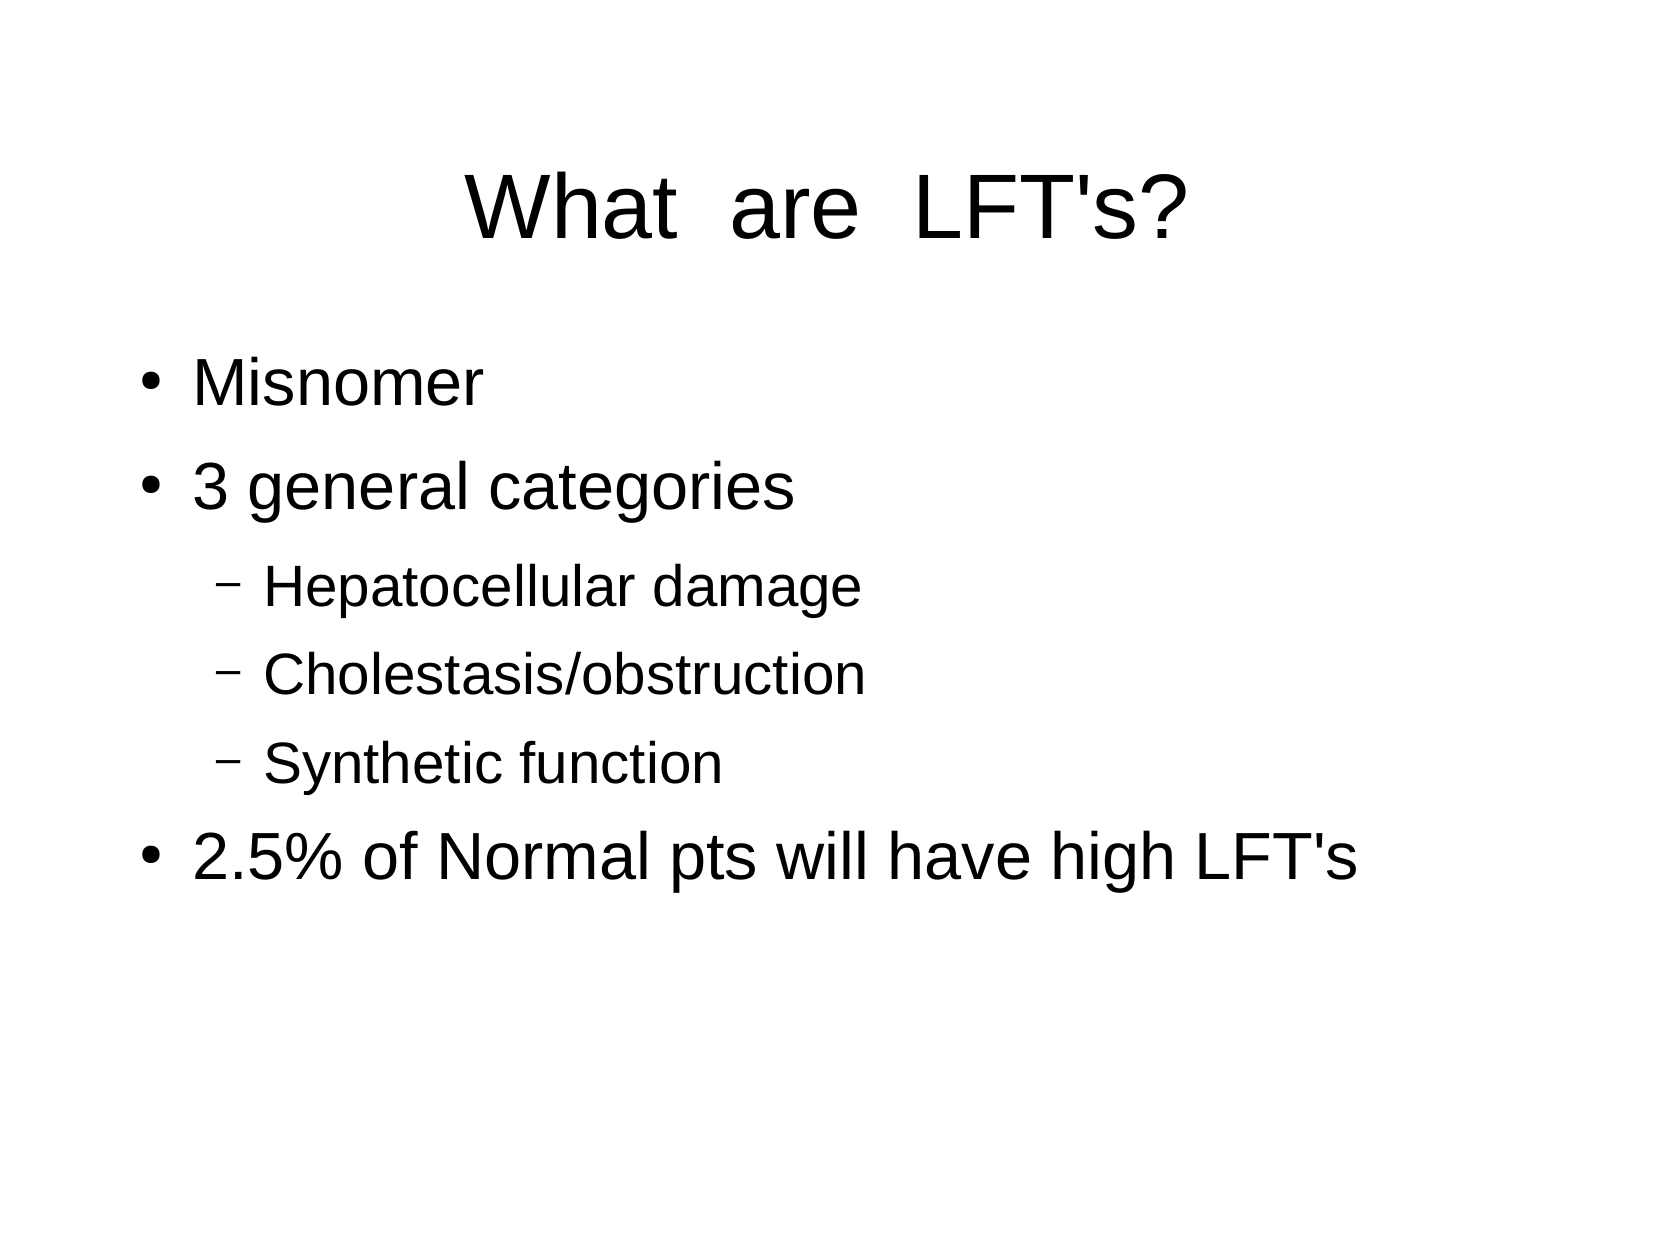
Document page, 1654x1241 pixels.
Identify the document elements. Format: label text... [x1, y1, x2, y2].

list Misnomer 3 general categories Hepatocellular damage Cholestasis/obstruction Synthetic function 2.5% of Normal pts will have high LFT's [121, 344, 1534, 1127]
title What are LFT's? [121, 102, 1534, 311]
